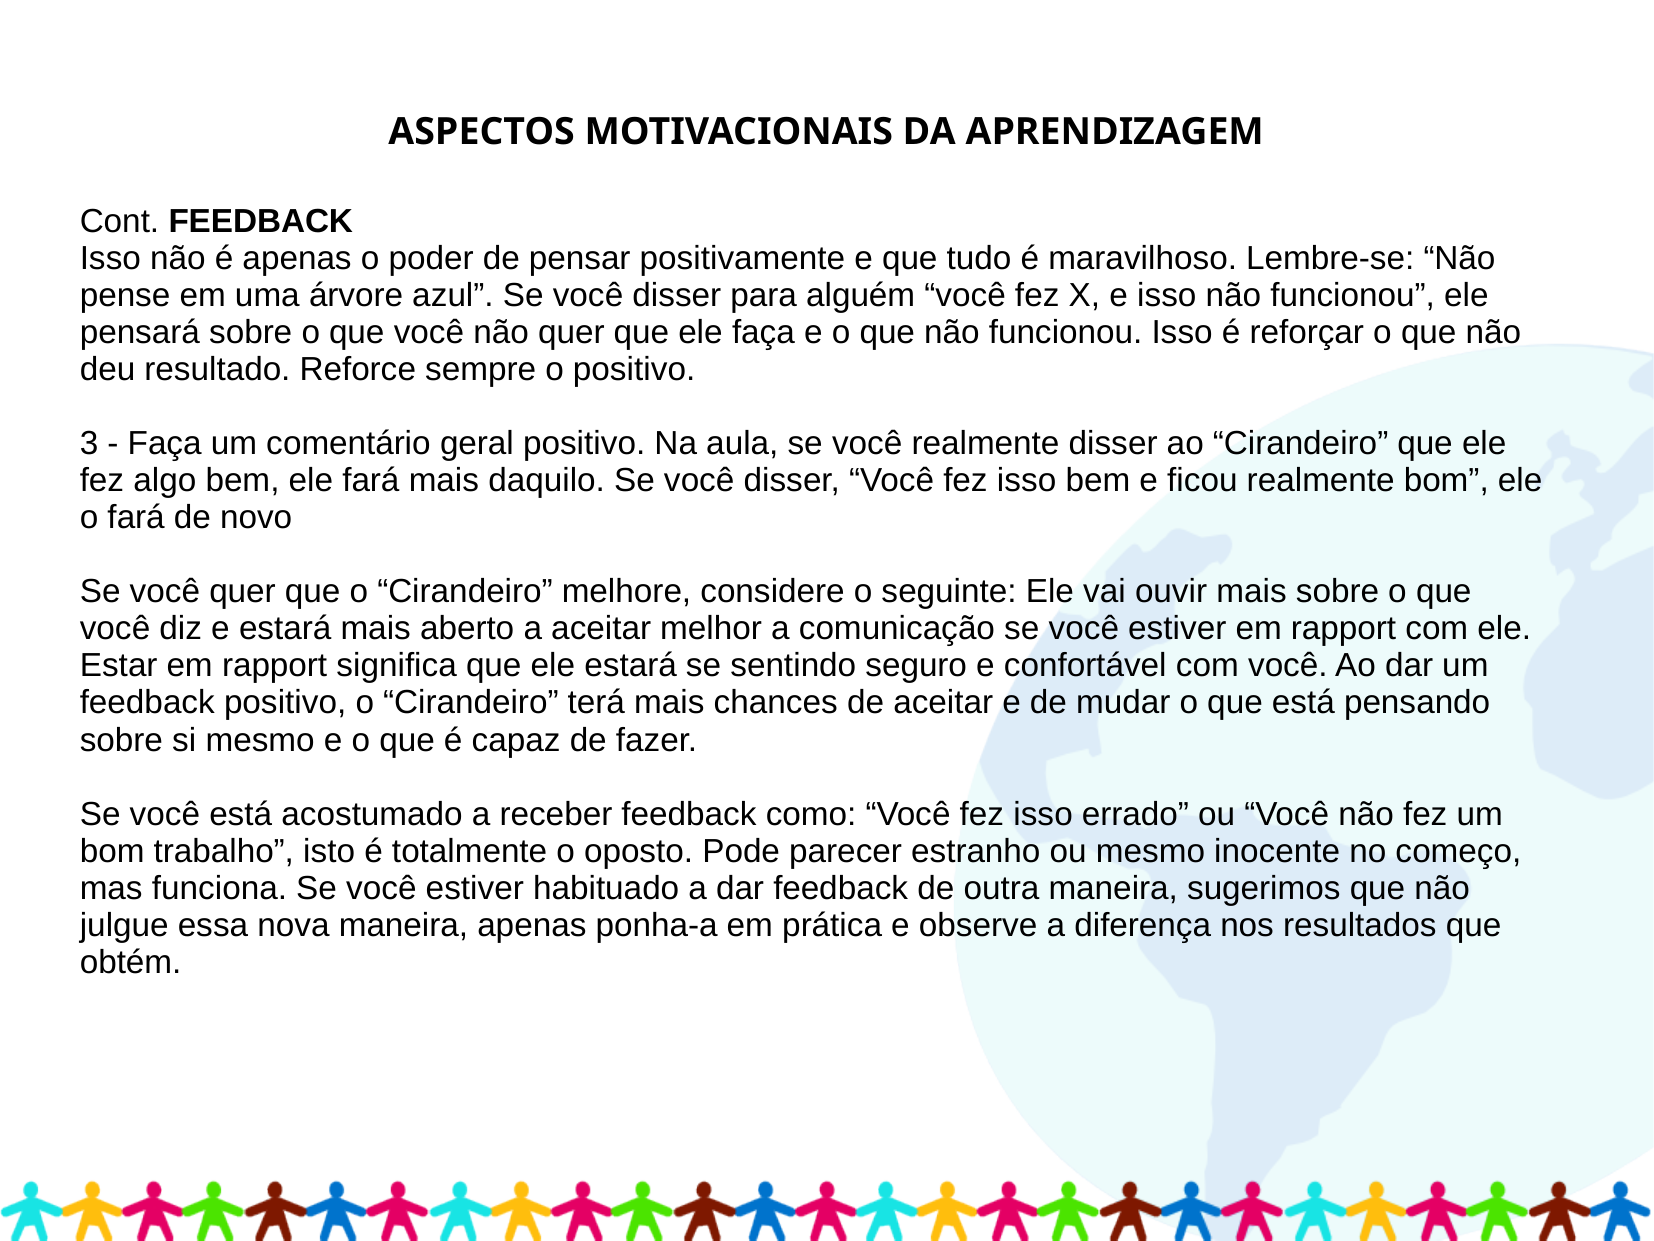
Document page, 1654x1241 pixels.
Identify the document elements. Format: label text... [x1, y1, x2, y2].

title ASPECTOS MOTIVACIONAIS DA APRENDIZAGEM [81, 90, 1571, 172]
text_box Cont. FEEDBACK Isso não é apenas o poder de pensar positivamente e que tudo é maravilhoso. Lembre-se: “Não pense em uma árvore azul”. Se você disser para alguém “você fez X, e isso não funcionou”, ele pensará sobre o que você não quer que ele faça e o que não funcionou. Isso é reforçar o que não deu resultado. Reforce sempre o positivo. 3 - Faça um comentário geral positivo. Na aula, se você realmente disser ao “Cirandeiro” que ele fez algo bem, ele fará mais daquilo. Se você disser, “Você fez isso bem e ficou realmente bom”, ele o fará de novo Se você quer que o “Cirandeiro” melhore, considere o seguinte: Ele vai ouvir mais sobre o que você diz e estará mais aberto a aceitar melhor a comunicação se você estiver em rapport com ele. Estar em rapport significa que ele estará se sentindo seguro e confortável com você. Ao dar um feedback positivo, o “Cirandeiro” terá mais chances de aceitar e de mudar o que está pensando sobre si mesmo e o que é capaz de fazer. Se você está acostumado a receber feedback como: “Você fez isso errado” ou “Você não fez um bom trabalho”, isto é totalmente o oposto. Pode parecer estranho ou mesmo inocente no começo, mas funciona. Se você estiver habituado a dar feedback de outra maneira, sugerimos que não julgue essa nova maneira, apenas ponha-a em prática e observe a diferença nos resultados que obtém. [65, 195, 1563, 1241]
picture [0, 0, 1654, 1241]
